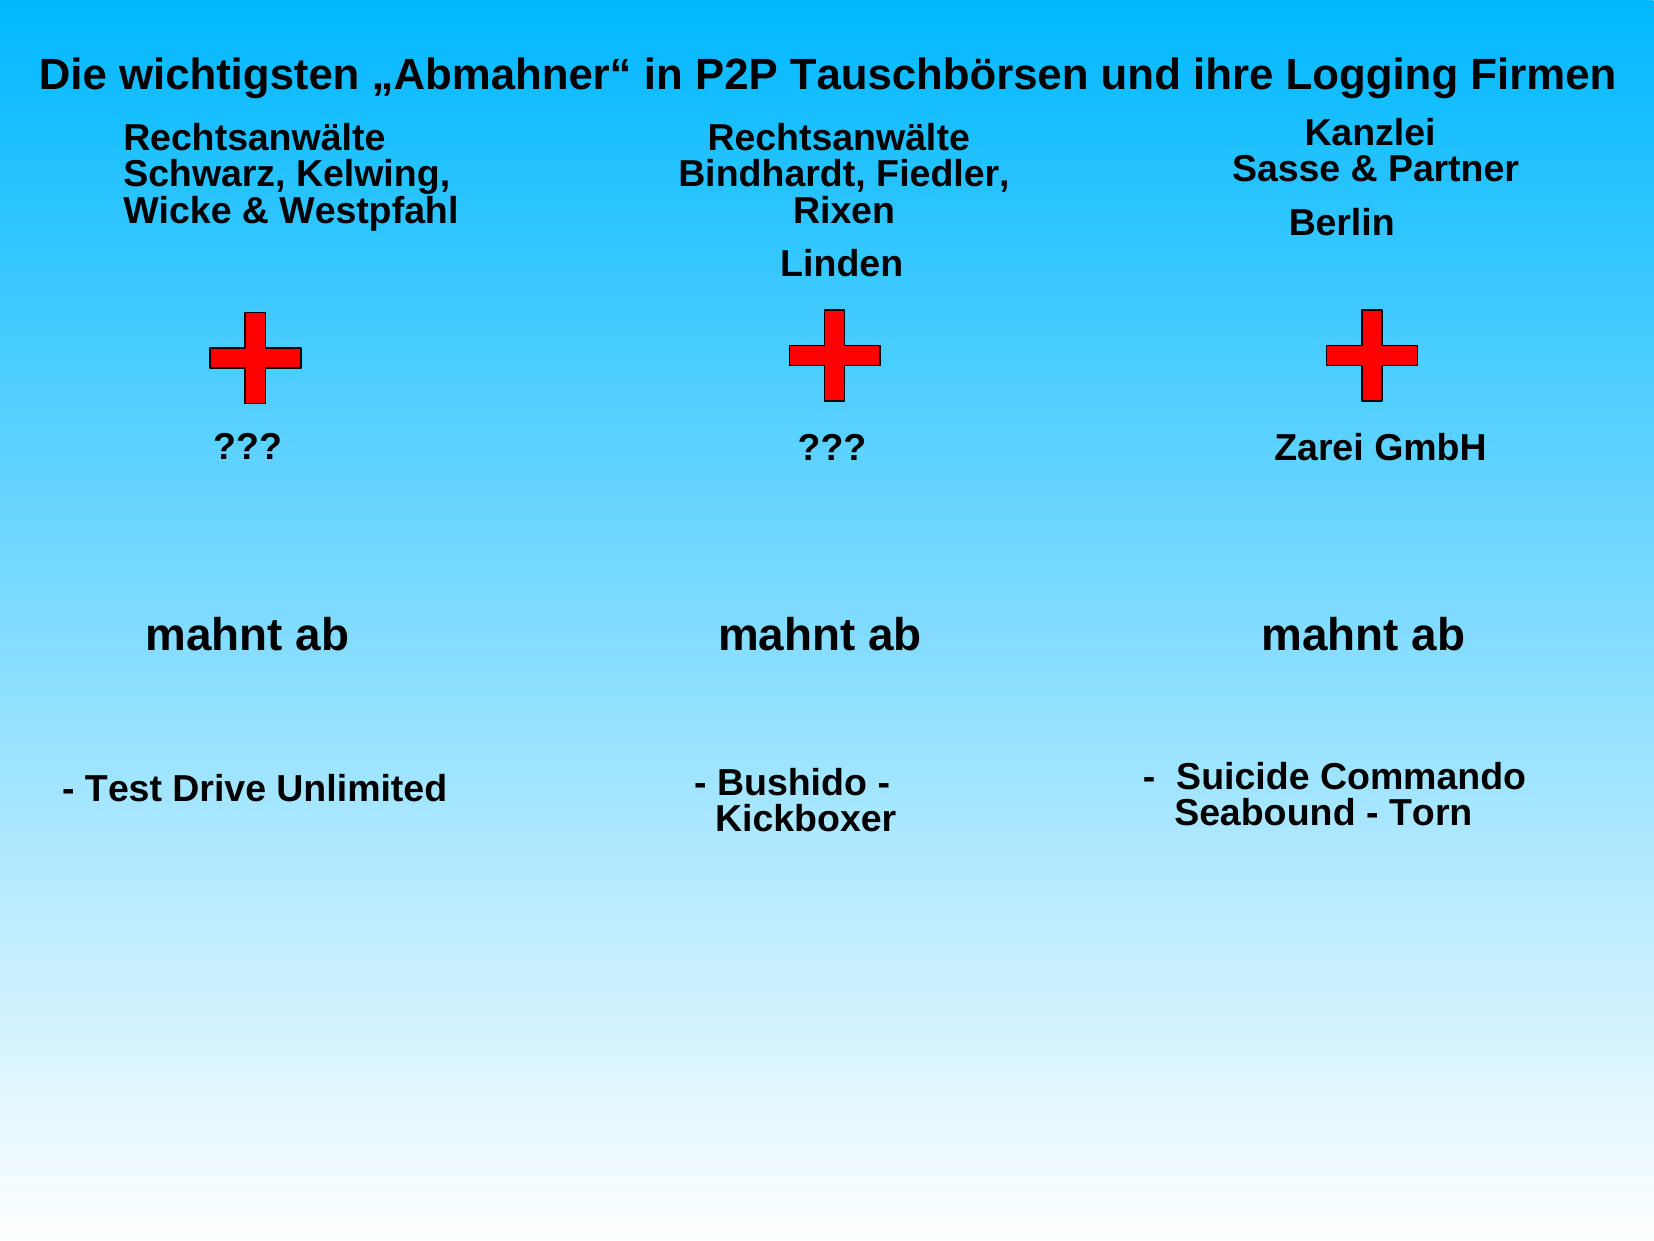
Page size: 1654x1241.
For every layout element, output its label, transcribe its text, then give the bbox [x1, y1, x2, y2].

text_box Die wichtigsten „Abmahner“ in P2P Tauschbörsen und ihre Logging Firmen [24, 48, 1630, 114]
text_box - Bushido - Kickboxer [679, 758, 922, 860]
text_box ??? [783, 423, 882, 482]
text_box - Suicide Commando Seabound - Torn [1128, 752, 1542, 855]
text_box ??? [198, 423, 298, 482]
text_box mahnt ab [1246, 607, 1481, 675]
text_box [209, 312, 301, 404]
text_box Rechtsanwälte Schwarz, Kelwing, Wicke & Westpfahl [108, 113, 479, 259]
text_box Zarei GmbH [1259, 423, 1502, 483]
text_box - Test Drive Unlimited [47, 764, 460, 823]
text_box Rechtsanwälte Bindhardt, Fiedler, Rixen [663, 113, 1023, 259]
text_box mahnt ab [703, 607, 937, 675]
text_box [789, 309, 881, 401]
text_box Linden [765, 240, 919, 299]
text_box [1326, 310, 1418, 402]
text_box Kanzlei Sasse & Partner [1217, 108, 1534, 211]
text_box mahnt ab [130, 607, 365, 675]
text_box Berlin [1273, 198, 1410, 258]
